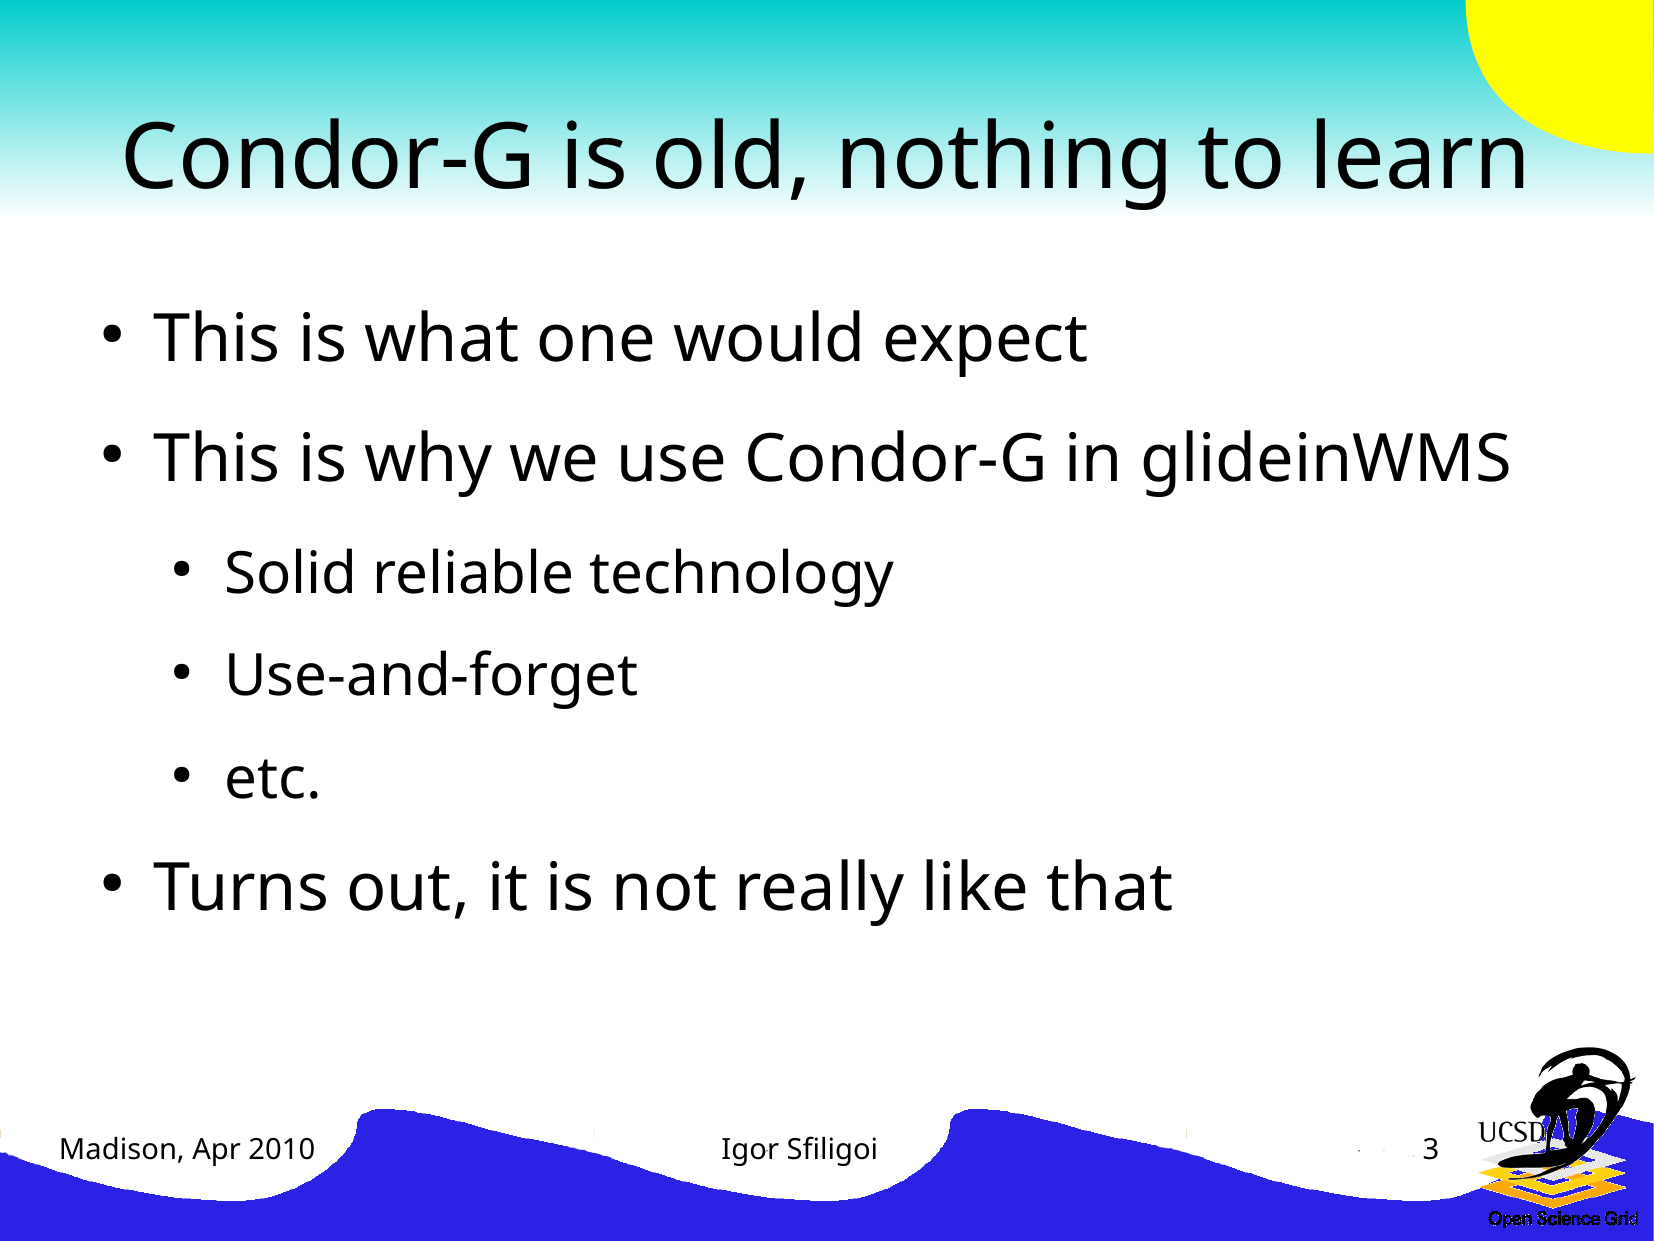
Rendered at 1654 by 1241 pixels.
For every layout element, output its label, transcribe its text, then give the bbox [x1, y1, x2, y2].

picture [0, 1047, 1654, 1241]
list This is what one would expect This is why we use Condor-G in glideinWMS Solid reliable technology Use-and-forget etc. Turns out, it is not really like that [82, 290, 1571, 1109]
title Condor-G is old, nothing to learn [82, 56, 1571, 250]
